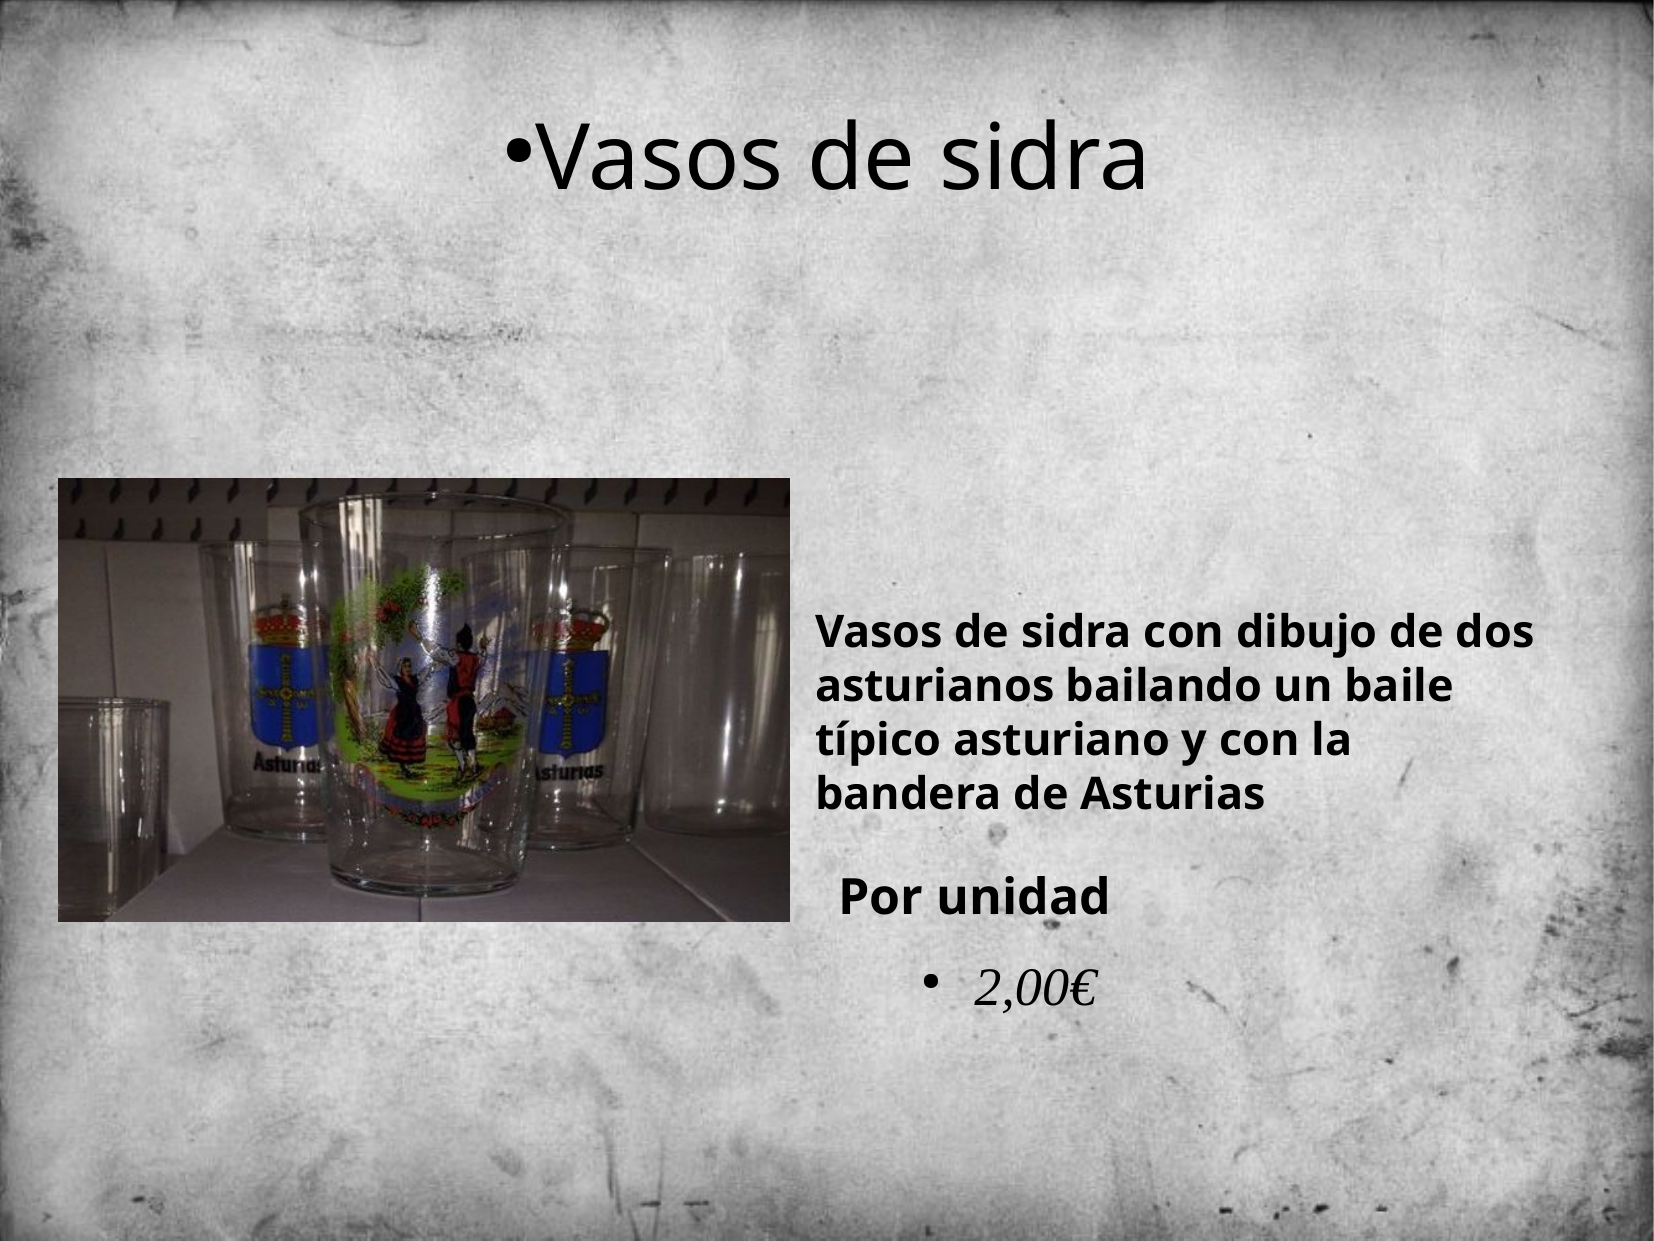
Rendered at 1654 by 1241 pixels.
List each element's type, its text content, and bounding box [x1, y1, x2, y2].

list Por unidad [838, 809, 1570, 925]
title Vasos de sidra [82, 49, 1572, 257]
list 2,00€ [885, 950, 1371, 1120]
picture [0, 0, 1654, 1241]
list Vasos de sidra con dibujo de dos asturianos bailando un baile típico asturiano y con la bandera de Asturias [815, 602, 1548, 819]
